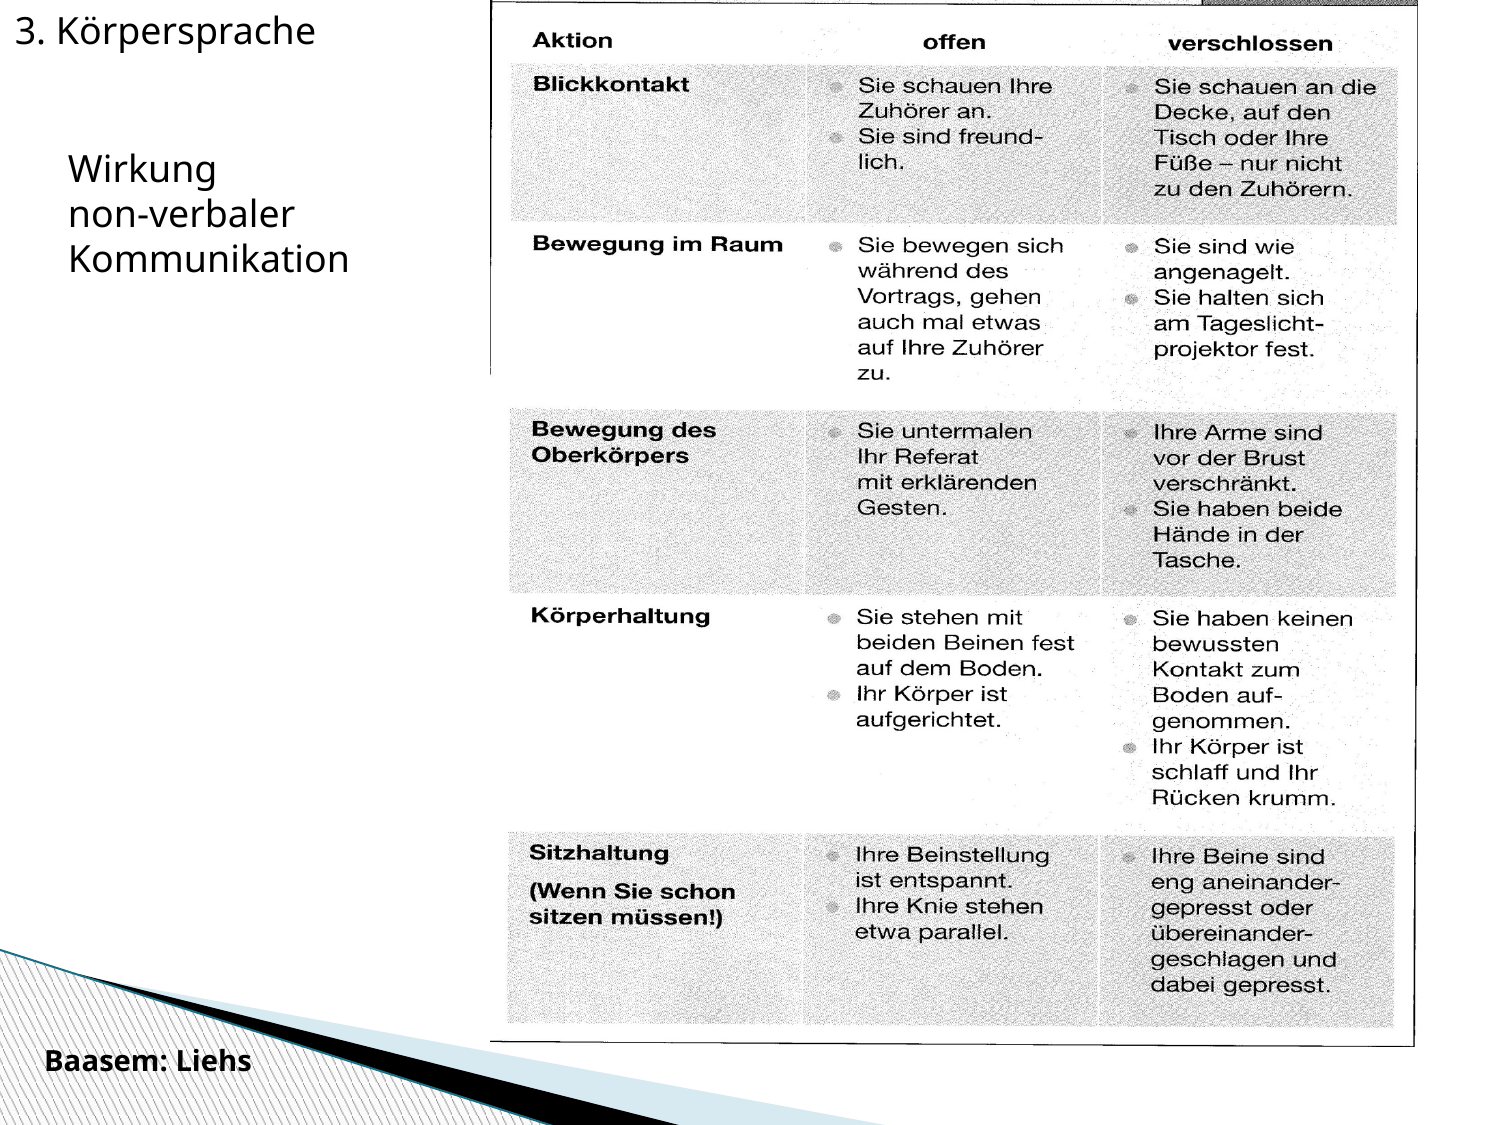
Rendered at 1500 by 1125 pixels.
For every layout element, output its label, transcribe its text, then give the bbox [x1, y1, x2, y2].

text_box Baasem: Liehs [29, 1034, 325, 1085]
text_box Wirkung non-verbaler Kommunikation [53, 137, 384, 288]
picture [0, 952, 543, 1125]
text_box 3. Körpersprache [0, 0, 367, 60]
picture [490, 0, 1418, 1047]
